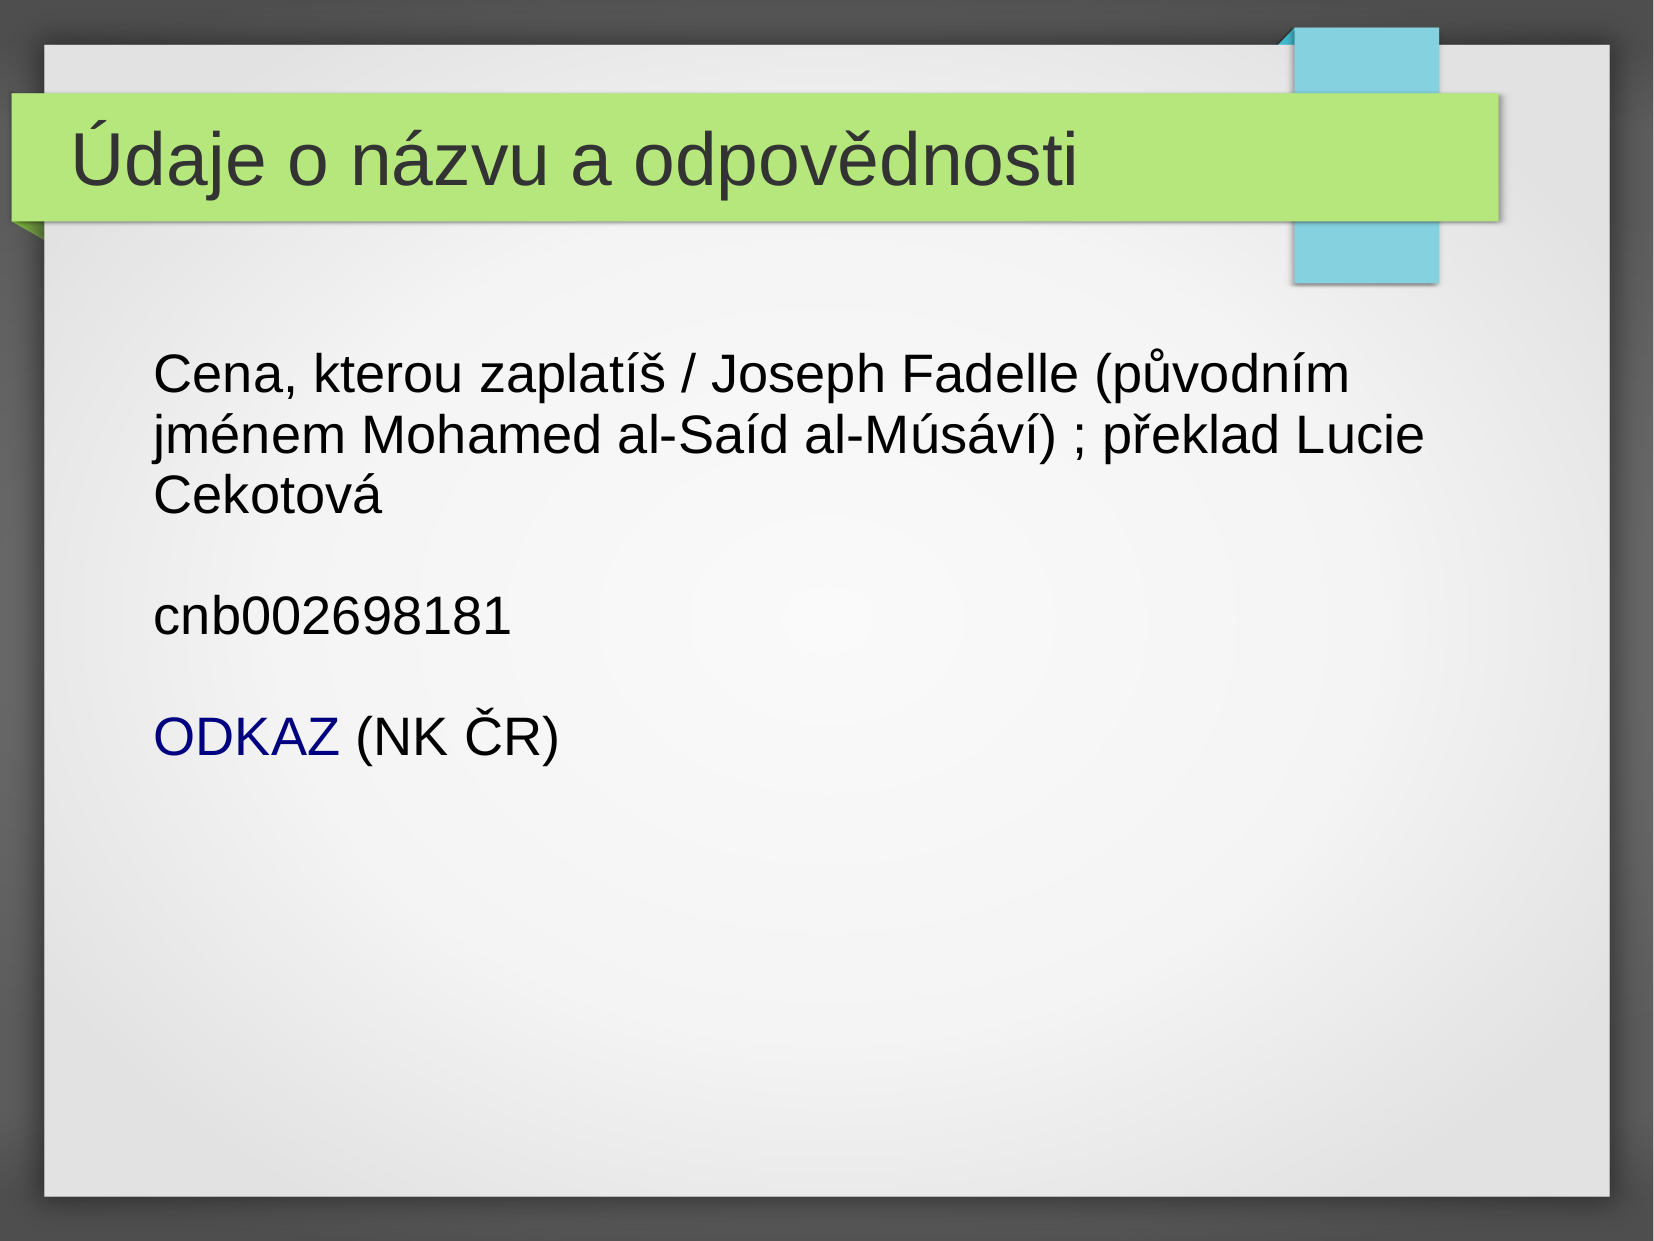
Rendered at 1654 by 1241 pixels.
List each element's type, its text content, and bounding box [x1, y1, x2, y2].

picture [0, 0, 1654, 1241]
title Údaje o názvu a odpovědnosti [70, 106, 1229, 213]
list Cena, kterou zaplatíš / Joseph Fadelle (původním jménem Mohamed al-Saíd al-Músáví) ; překlad Lucie Cekotová cnb002698181 ODKAZ (NK ČR) [82, 343, 1538, 1063]
